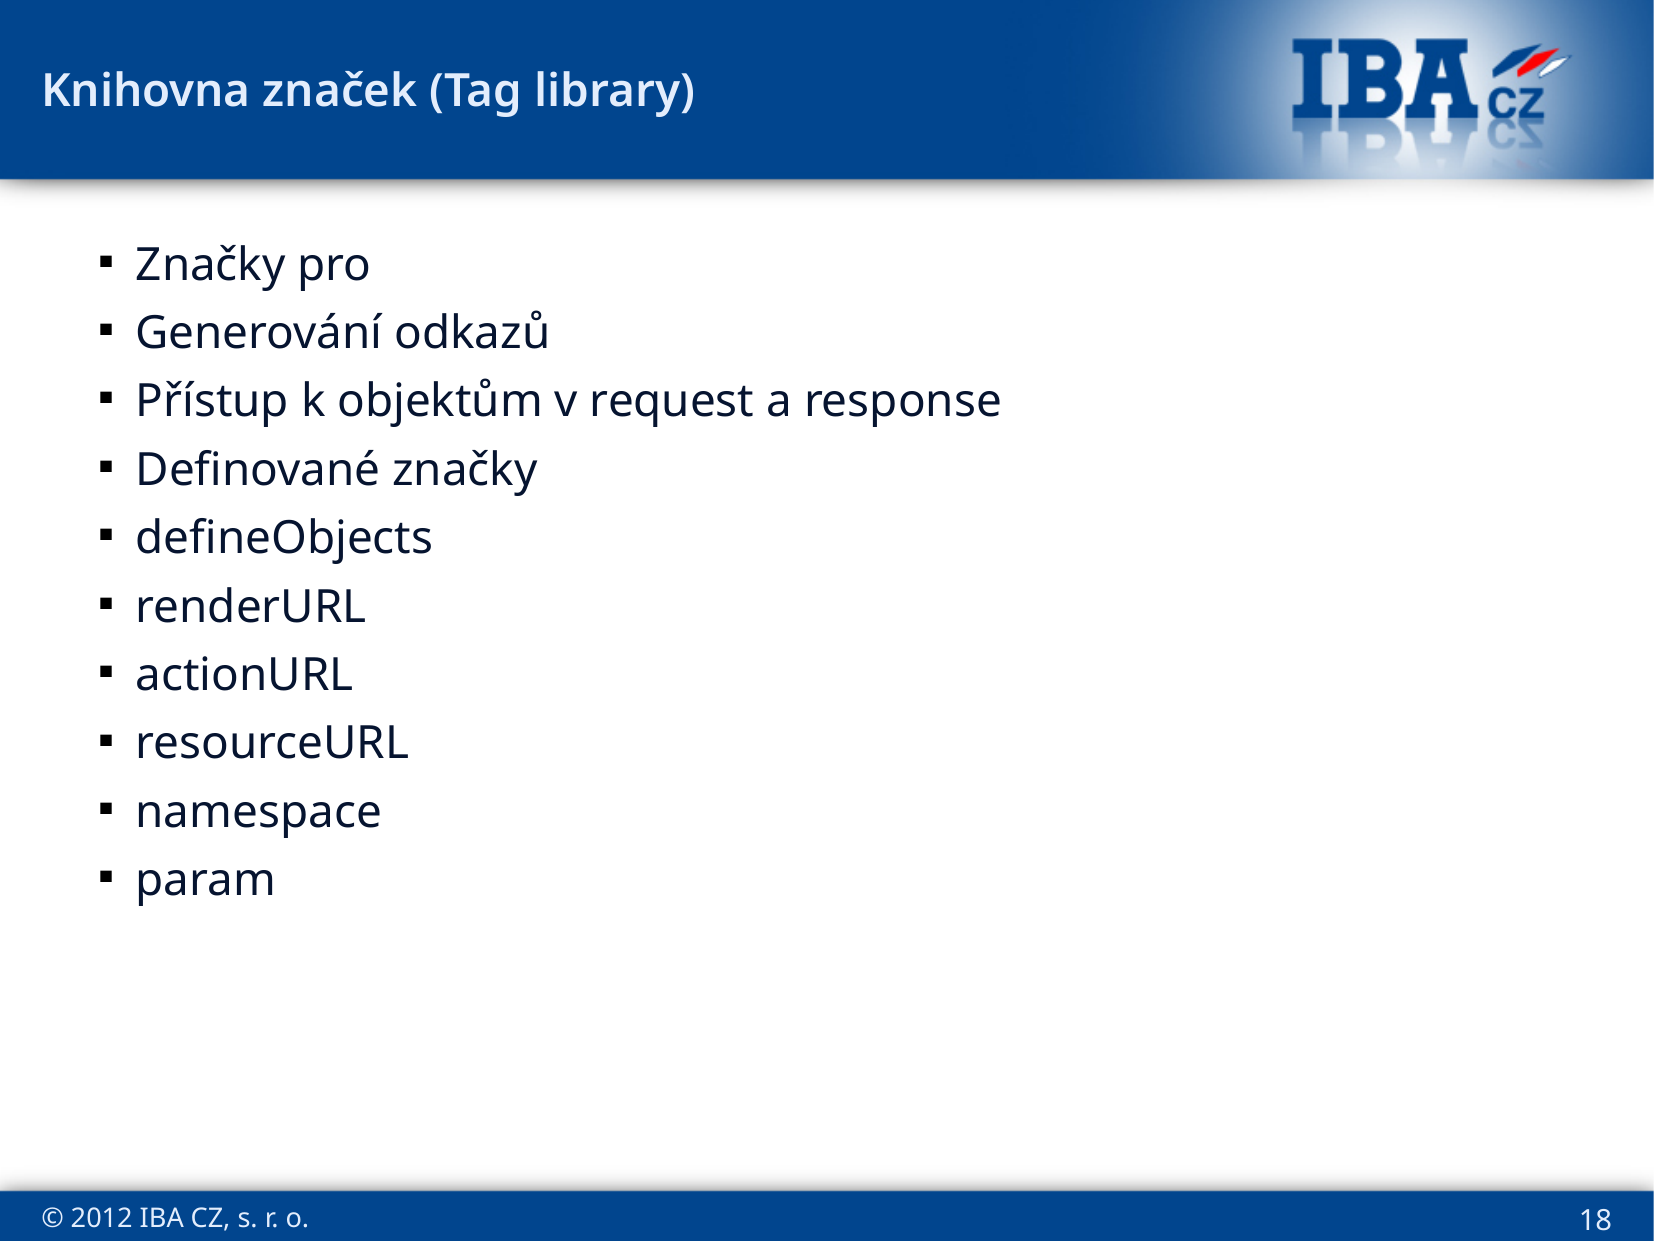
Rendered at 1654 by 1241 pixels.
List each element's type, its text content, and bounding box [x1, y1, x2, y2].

title Knihovna značek (Tag library) [41, 7, 1105, 170]
list Značky pro Generování odkazů Přístup k objektům v request a response Definované značky defineObjects renderURL actionURL resourceURL namespace param [82, 231, 1571, 1137]
picture [0, 0, 1654, 1241]
